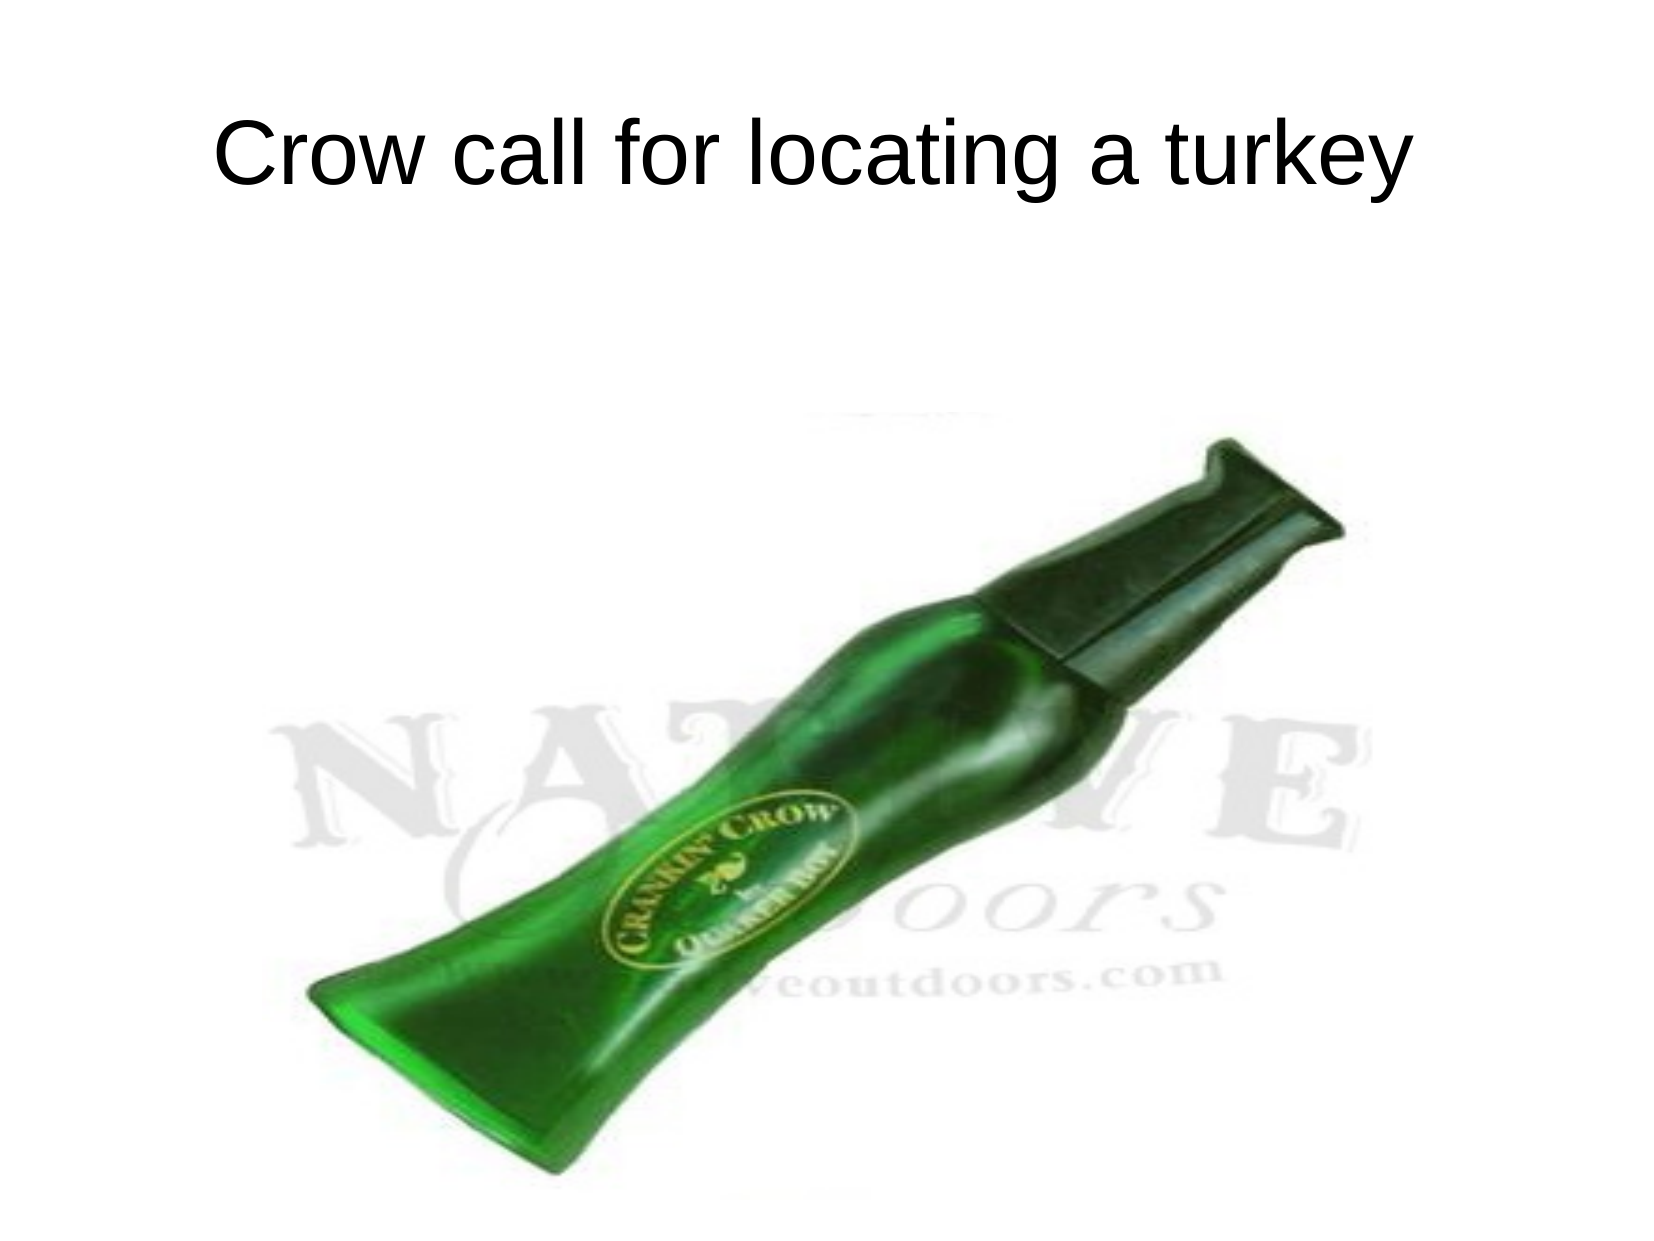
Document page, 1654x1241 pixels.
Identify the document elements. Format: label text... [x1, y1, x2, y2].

picture [262, 412, 1388, 1201]
title Crow call for locating a turkey [82, 56, 1571, 250]
